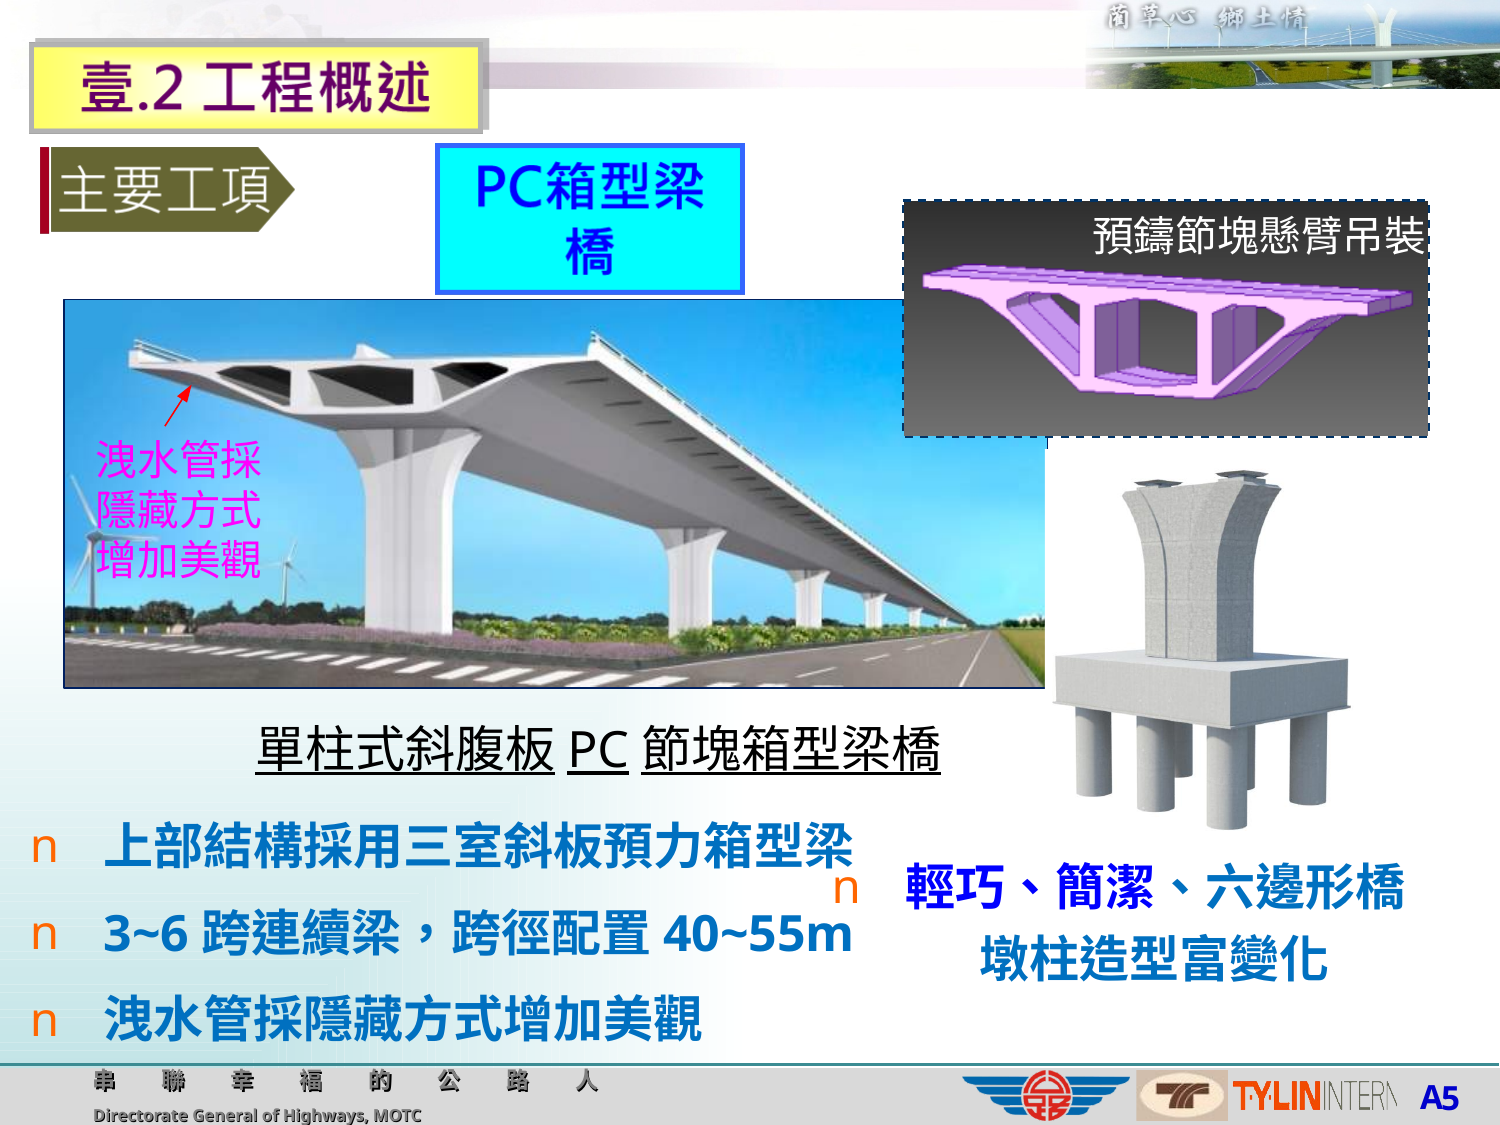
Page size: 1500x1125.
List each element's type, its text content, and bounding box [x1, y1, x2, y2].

text_box 預鑄節塊懸臂吊裝 [1077, 202, 1441, 267]
text_box 洩水管採 隱藏方式增加美觀 [81, 426, 279, 591]
text_box 單柱式斜腹板PC節塊箱型梁橋 [240, 710, 956, 785]
text_box 上部結構採用三室斜板預力箱型梁 3~6跨連續梁，跨徑配置40~55m 洩水管採隱藏方式增加美觀 [15, 795, 920, 1052]
picture [23, 30, 1428, 831]
text_box 輕巧、簡潔、六邊形橋墩柱造型富變化 [920, 835, 1470, 1001]
